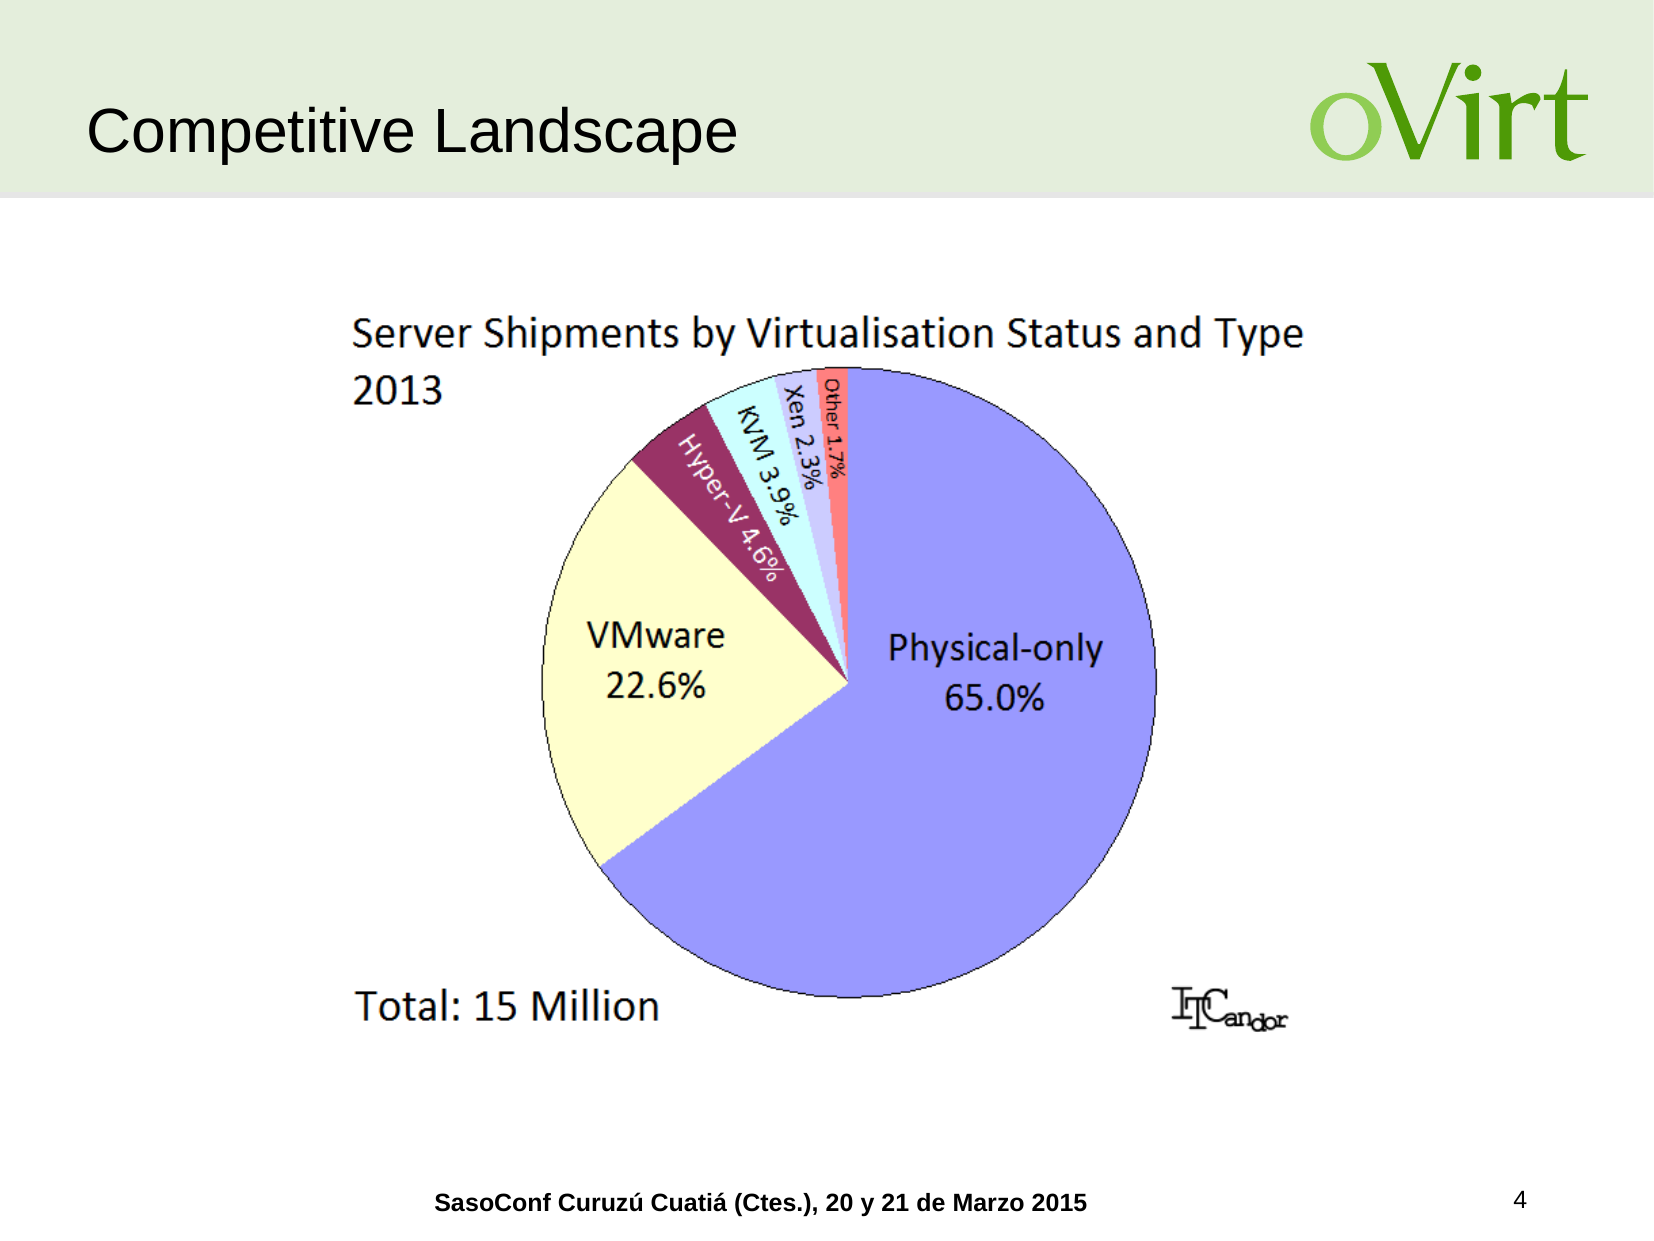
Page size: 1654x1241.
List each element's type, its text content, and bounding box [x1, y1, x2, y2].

picture [337, 299, 1313, 1051]
title Competitive Landscape [86, 36, 1307, 225]
